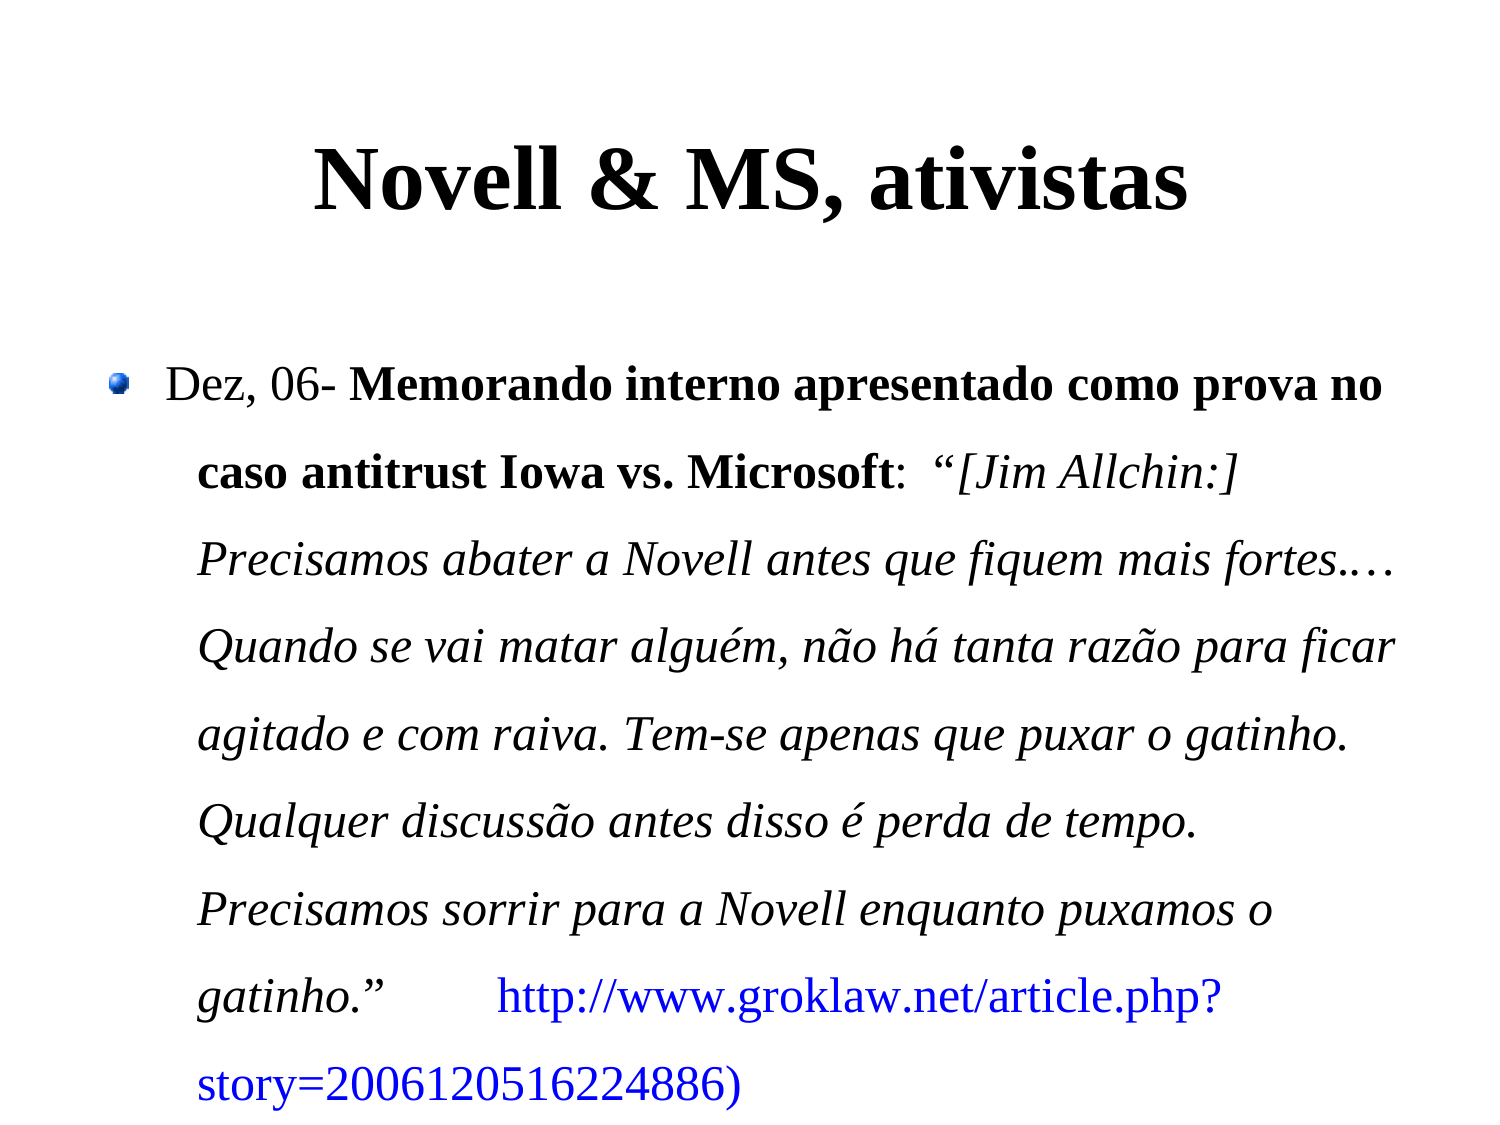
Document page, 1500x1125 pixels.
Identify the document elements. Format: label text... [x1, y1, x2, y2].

text_box Dez, 06- Memorando interno apresentado como prova no caso antitrust Iowa vs. Microsoft: “[Jim Allchin:] Precisamos abater a Novell antes que fiquem mais fortes.… Quando se vai matar alguém, não há tanta razão para ficar agitado e com raiva. Tem-se apenas que puxar o gatinho. Qualquer discussão antes disso é perda de tempo. Precisamos sorrir para a Novell enquanto puxamos o gatinho.” http://www.groklaw.net/article.php?story=2006120516224886) [93, 316, 1454, 1032]
title Novell & MS, ativistas [87, 52, 1416, 307]
